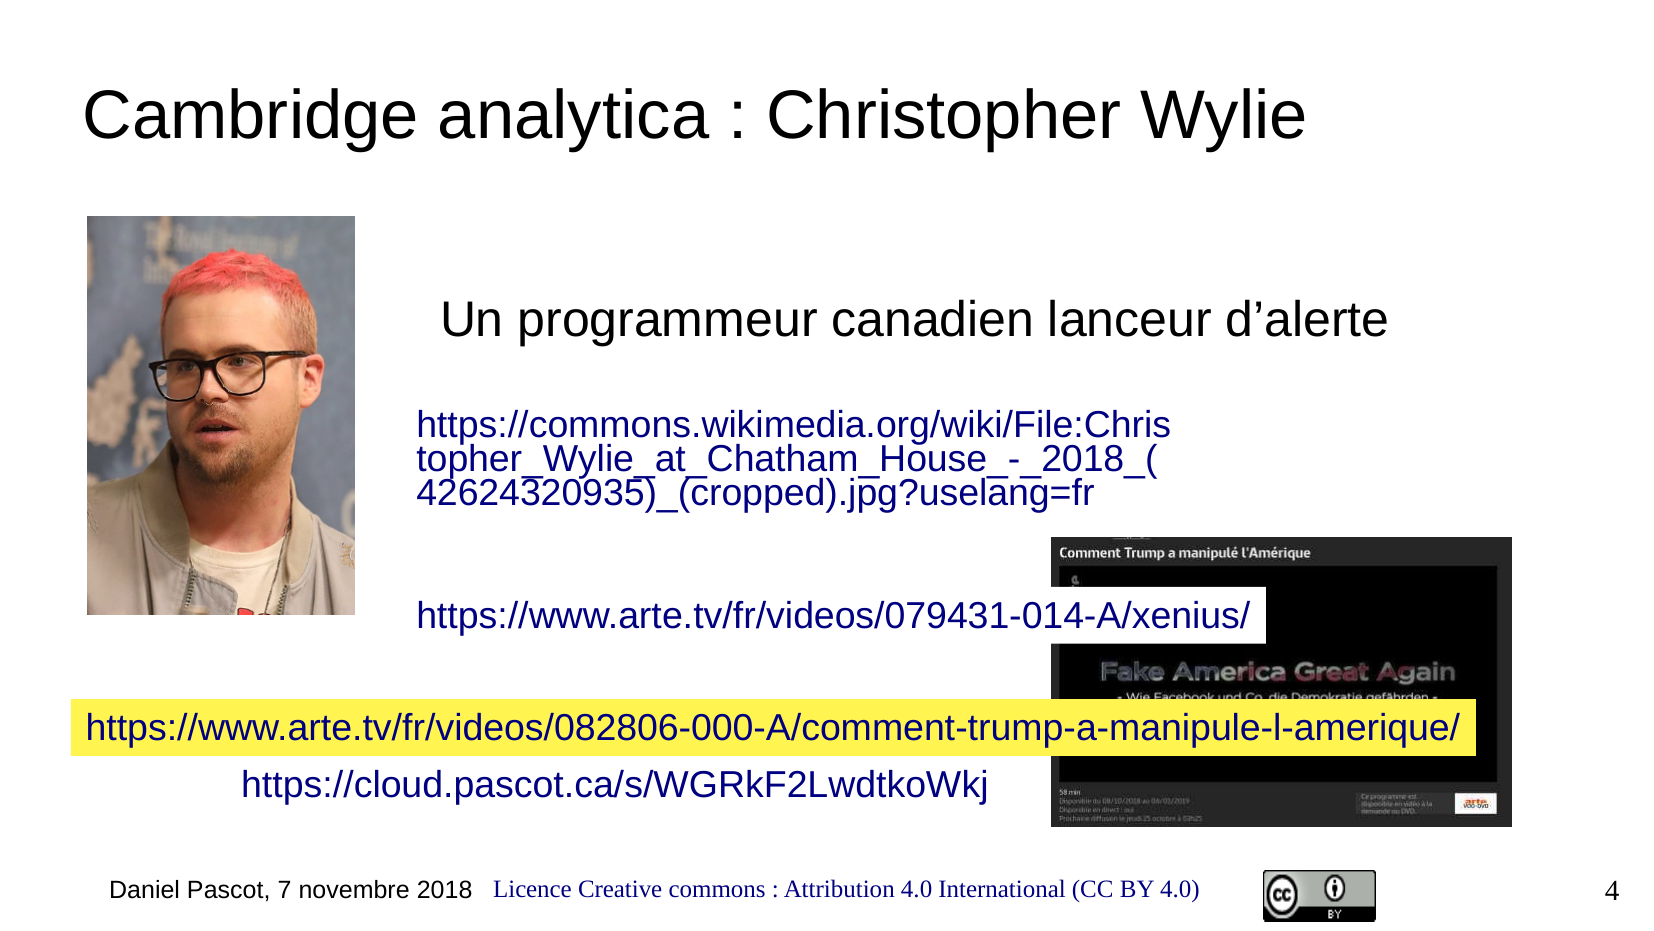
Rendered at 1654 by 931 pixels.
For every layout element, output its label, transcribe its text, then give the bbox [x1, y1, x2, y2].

text_box Un programmeur canadien lanceur d’alerte [425, 283, 1405, 355]
picture [1051, 537, 1512, 827]
text_box https://www.arte.tv/fr/videos/082806-000-A/comment-trump-a-manipule-l-amerique/ [70, 699, 1476, 756]
text_box https://cloud.pascot.ca/s/WGRkF2LwdtkoWkj [226, 755, 1004, 813]
picture [87, 216, 355, 615]
text_box https://commons.wikimedia.org/wiki/File:Christopher_Wylie_at_Chatham_House_-_2018_(42624320935)_(cropped).jpg?uselang=fr [401, 395, 1193, 495]
text_box https://www.arte.tv/fr/videos/079431-014-A/xenius/ [401, 586, 1266, 644]
picture [1263, 870, 1376, 922]
title Cambridge analytica : Christopher Wylie [82, 37, 1571, 193]
